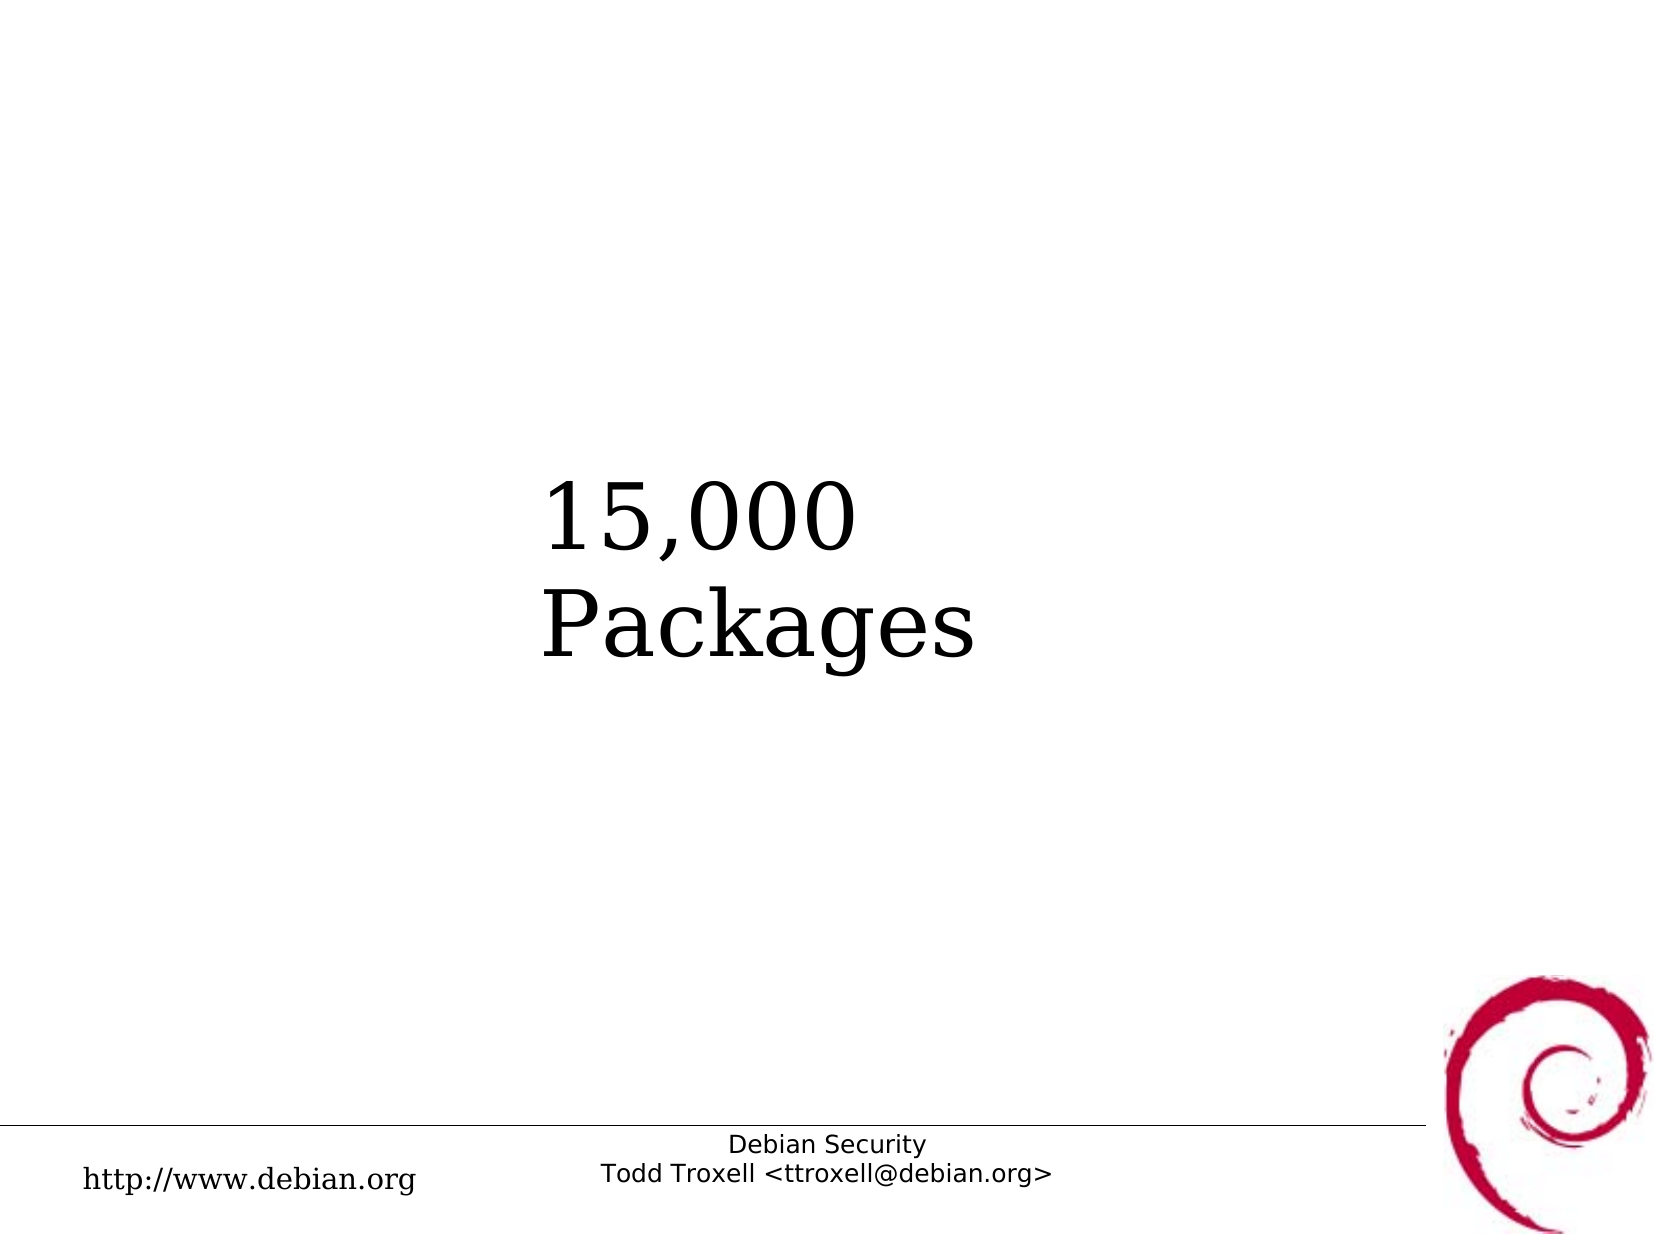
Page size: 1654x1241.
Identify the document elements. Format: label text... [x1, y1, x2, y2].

text_box 15,000 Packages [525, 457, 1238, 686]
picture [1443, 975, 1654, 1234]
